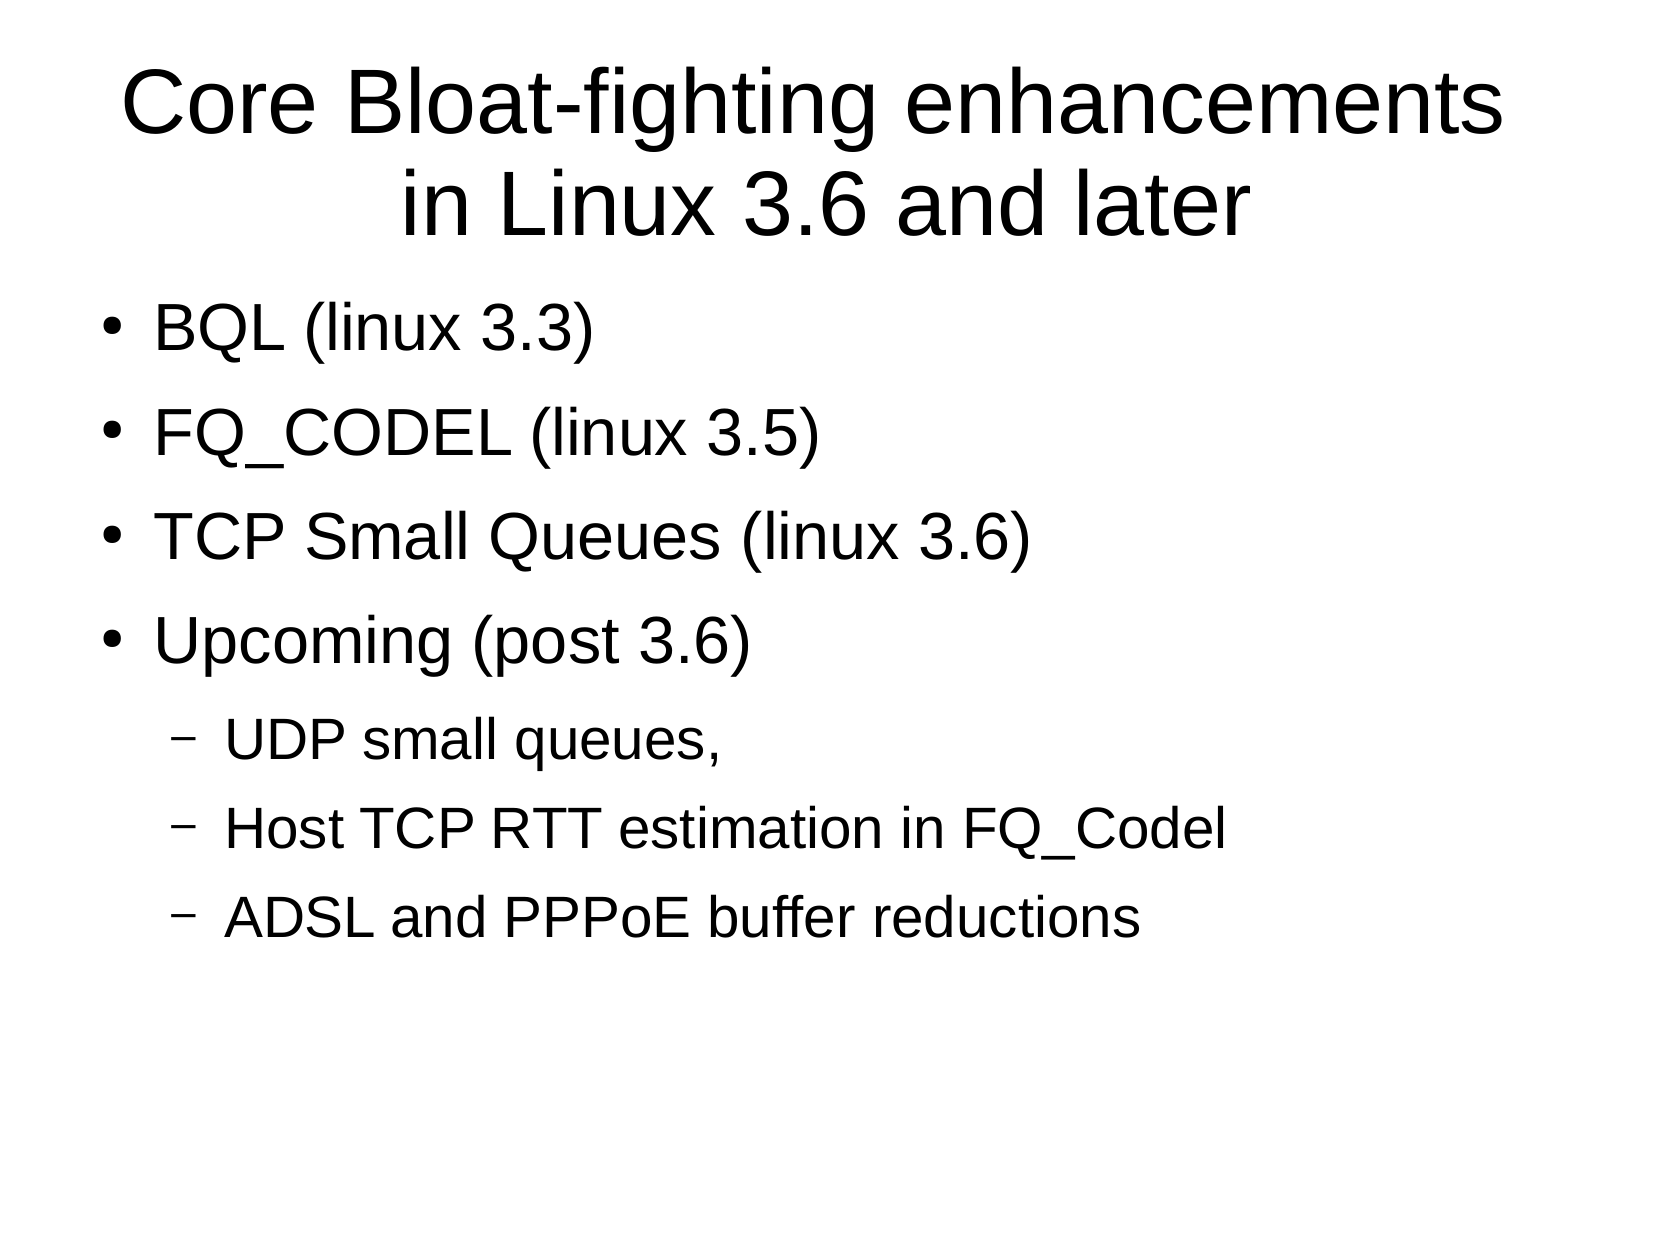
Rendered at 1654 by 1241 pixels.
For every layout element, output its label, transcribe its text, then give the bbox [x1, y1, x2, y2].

title Core Bloat-fighting enhancements in Linux 3.6 and later [82, 49, 1571, 257]
list BQL (linux 3.3) FQ_CODEL (linux 3.5) TCP Small Queues (linux 3.6) Upcoming (post 3.6) UDP small queues, Host TCP RTT estimation in FQ_Codel ADSL and PPPoE buffer reductions [82, 290, 1538, 1010]
